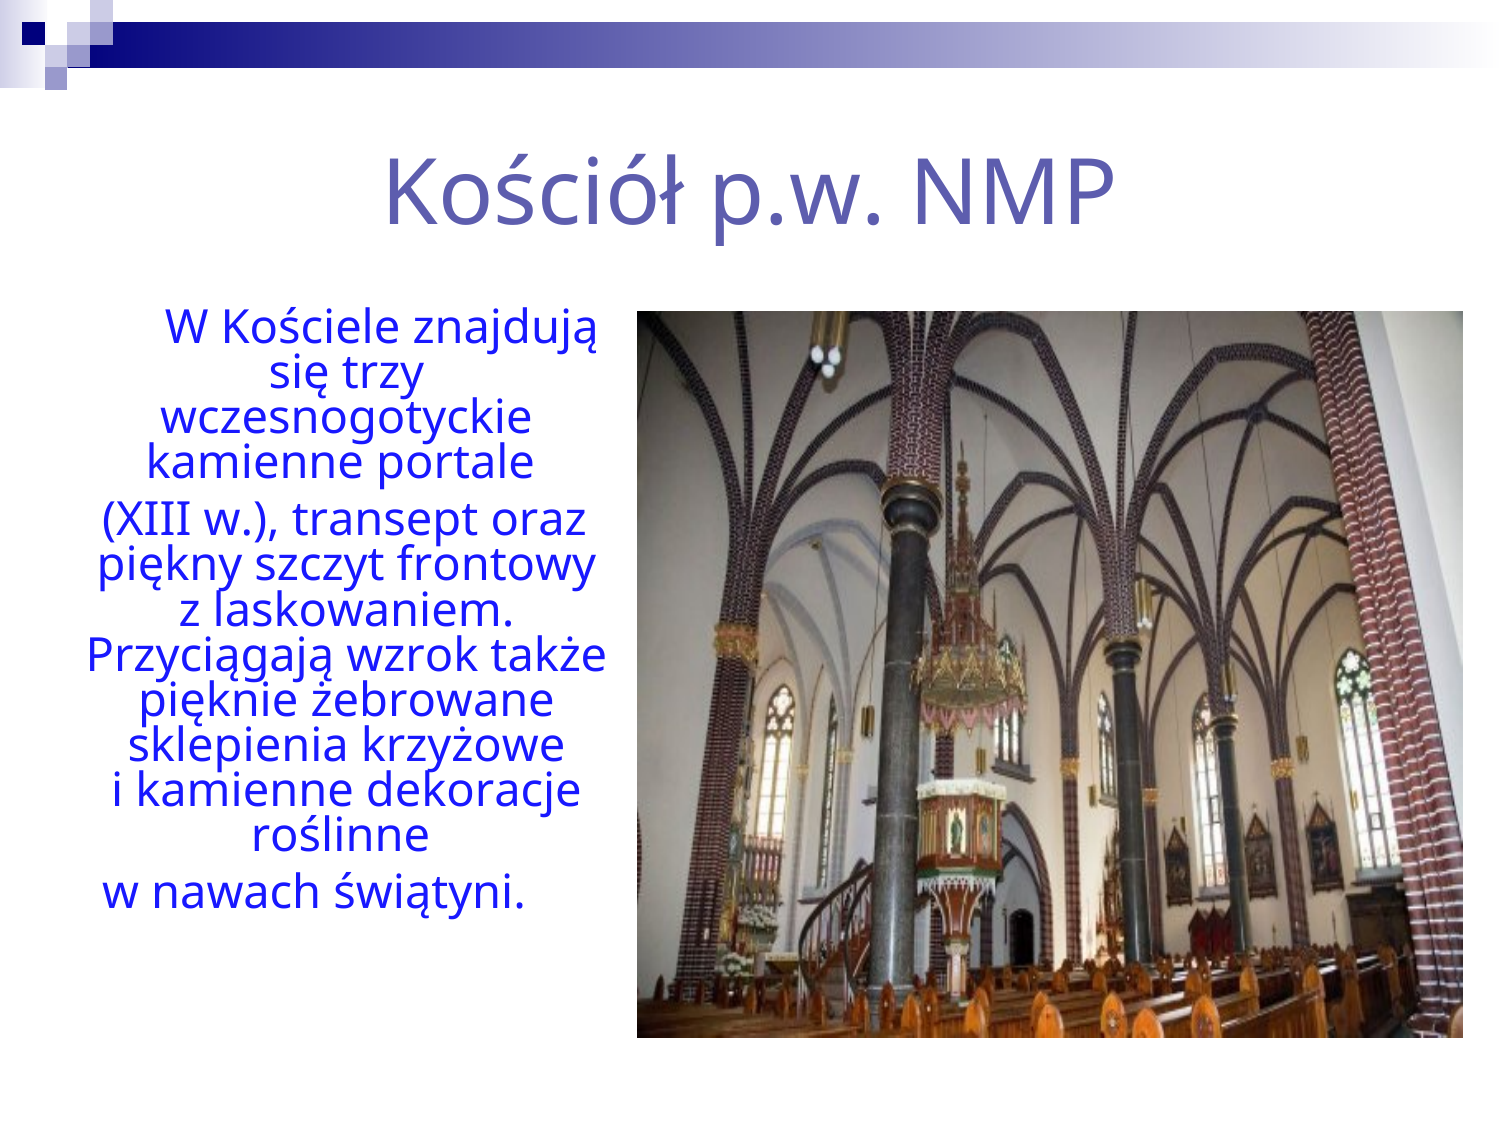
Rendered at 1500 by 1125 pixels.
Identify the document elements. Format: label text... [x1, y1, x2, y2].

picture [637, 311, 1463, 1038]
list W Kościele znajdują się trzy wczesnogotyckie kamienne portale (XIII w.), transept oraz piękny szczyt frontowy z laskowaniem. Przyciągają wzrok także pięknie żebrowane sklepienia krzyżowe i kamienne dekoracje roślinne w nawach świątyni. [0, 299, 625, 938]
title Kościół p.w. NMP [75, 75, 1426, 300]
